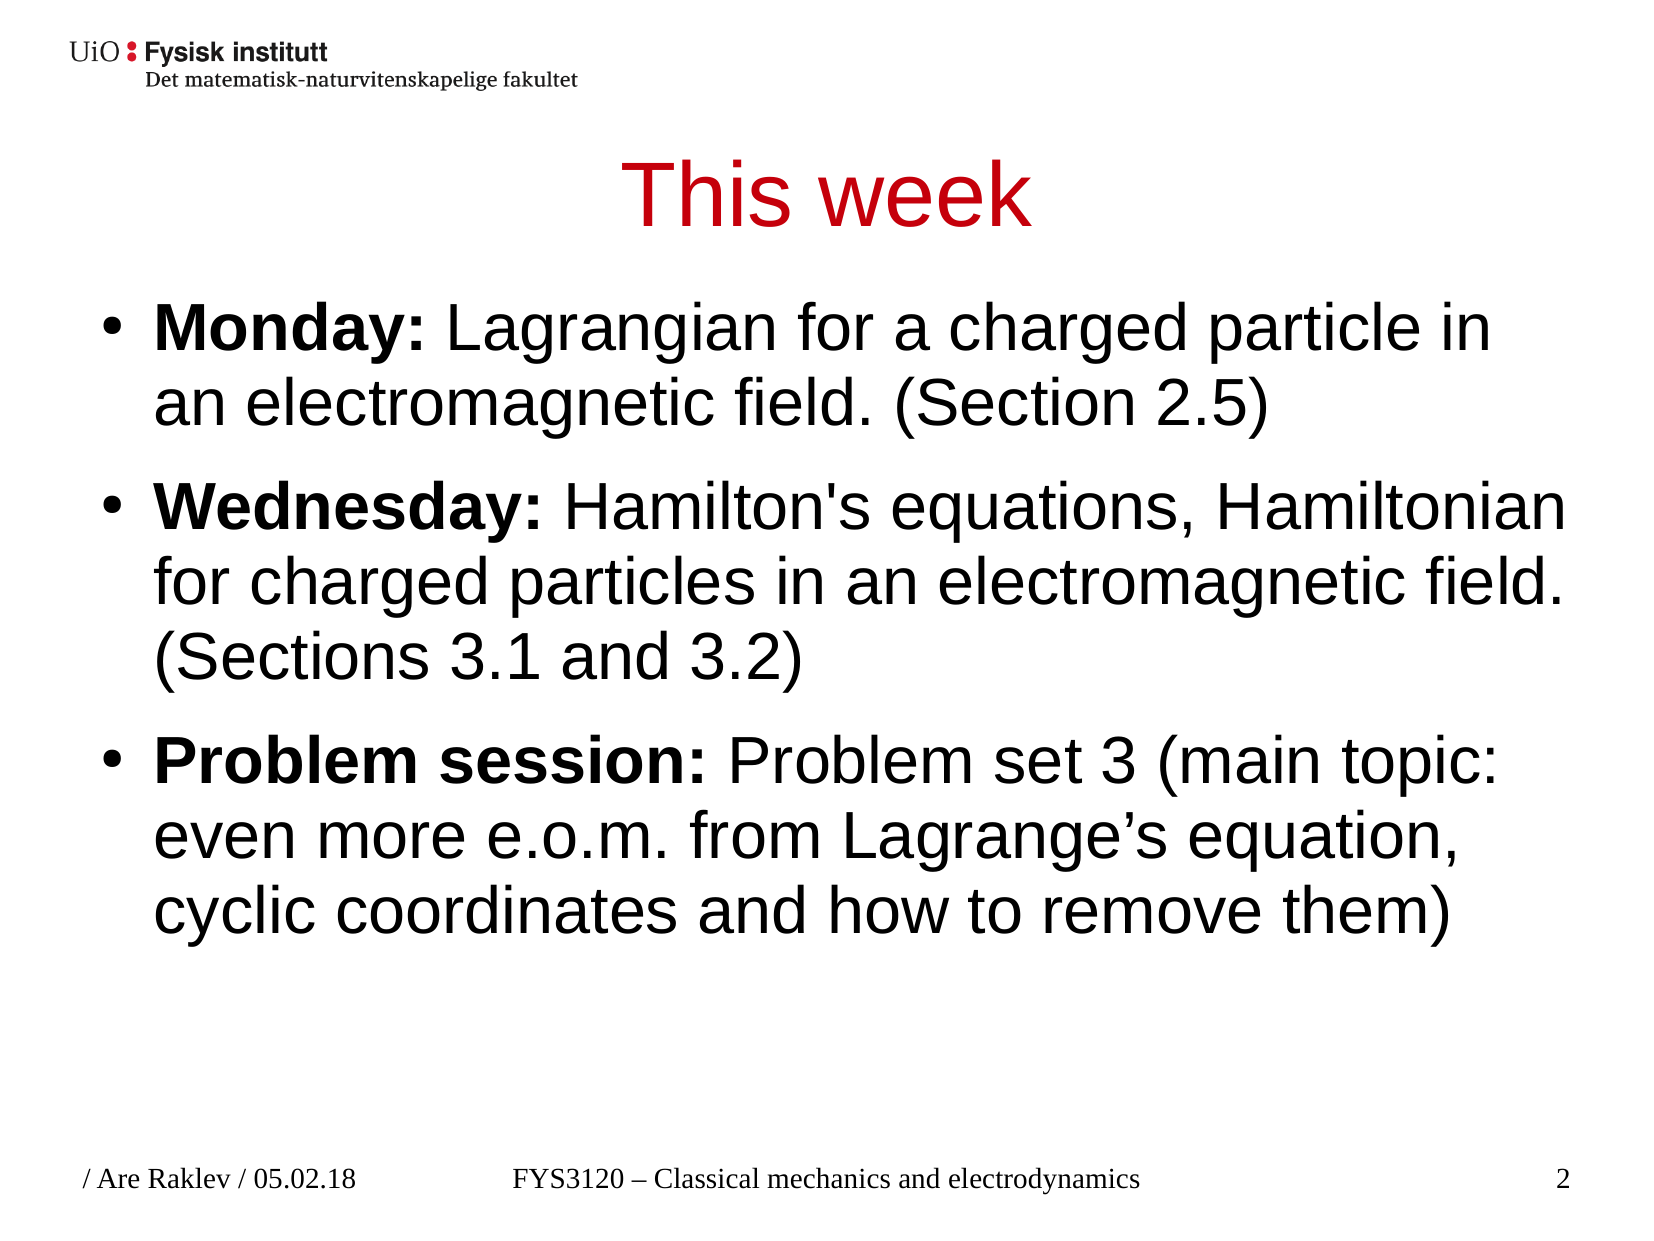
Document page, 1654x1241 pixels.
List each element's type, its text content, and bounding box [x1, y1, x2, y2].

title This week [82, 90, 1571, 290]
picture [68, 37, 581, 93]
list Monday: Lagrangian for a charged particle in an electromagnetic field. (Section 2.5) Wednesday: Hamilton's equations, Hamiltonian for charged particles in an electromagnetic field. (Sections 3.1 and 3.2) Problem session: Problem set 3 (main topic: even more e.o.m. from Lagrange’s equation, cyclic coordinates and how to remove them) [82, 290, 1576, 1193]
